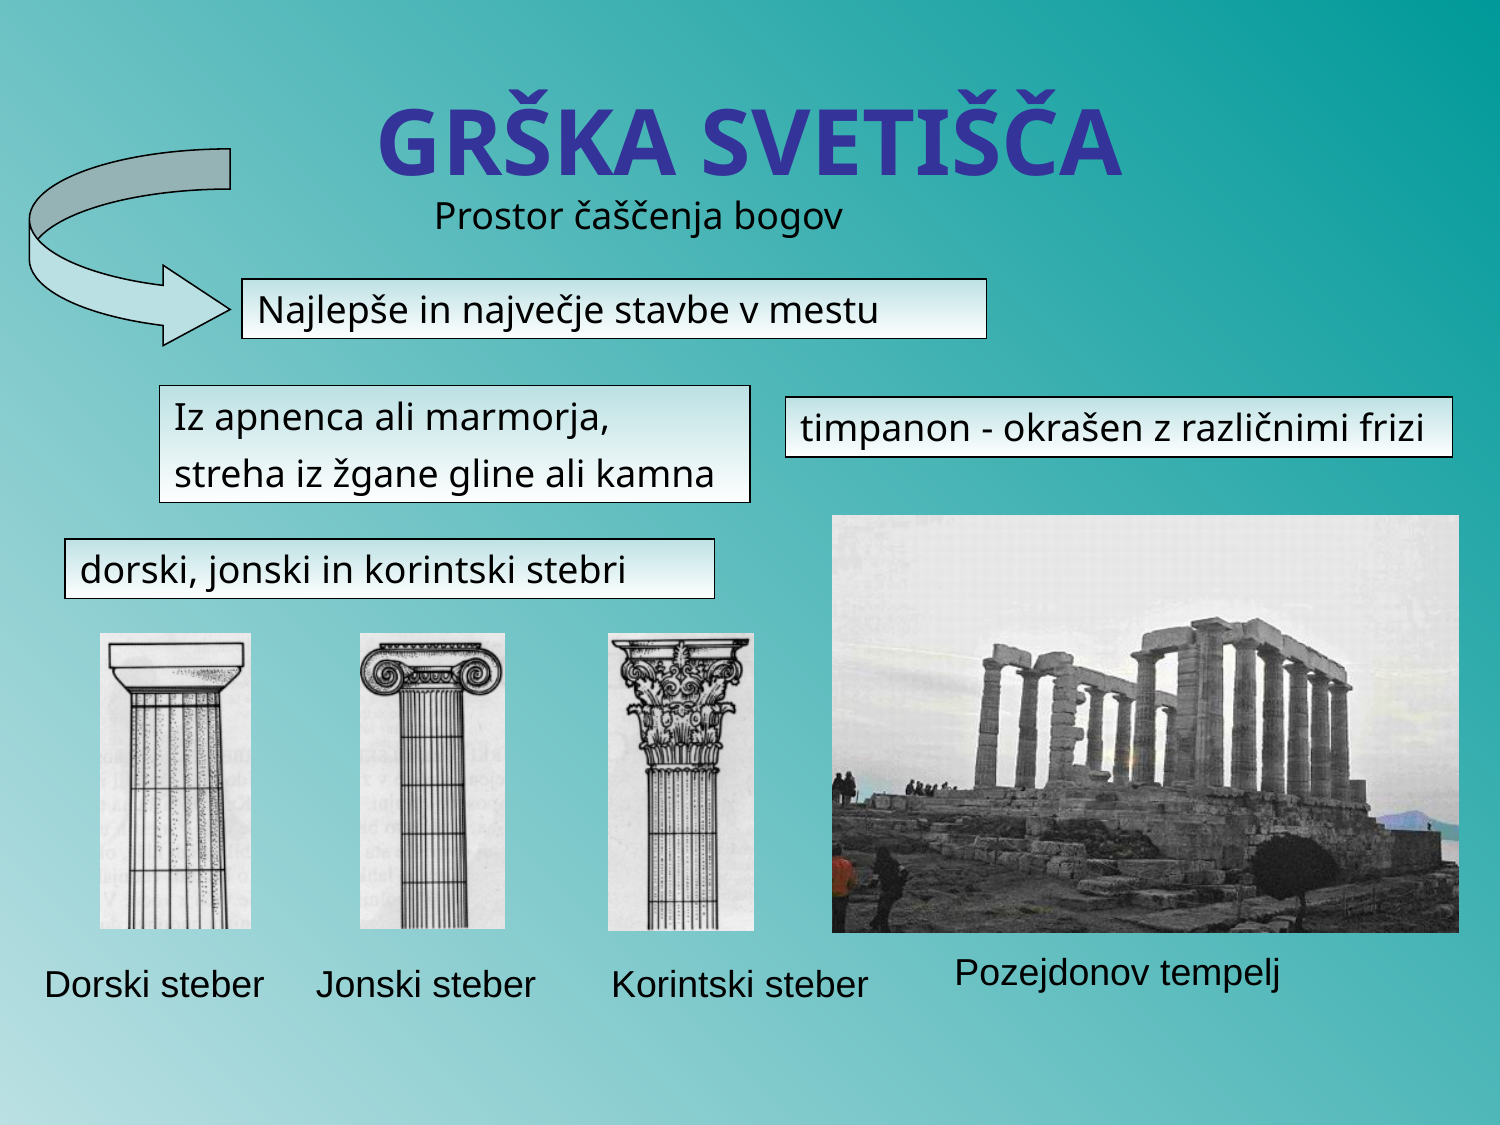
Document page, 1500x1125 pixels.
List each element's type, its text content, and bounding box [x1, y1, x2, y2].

text_box Najlepše in največje stavbe v mestu [242, 278, 987, 339]
picture [360, 633, 505, 929]
text_box Dorski steber [29, 952, 301, 1013]
text_box Korintski steber [596, 952, 963, 1013]
picture [608, 633, 754, 931]
text_box Pozejdonov tempelj [939, 940, 1296, 1001]
picture [832, 515, 1459, 933]
text_box [29, 148, 231, 346]
text_box Jonski steber [301, 952, 573, 1013]
picture [100, 633, 251, 929]
text_box timpanon - okrašen z različnimi frizi [785, 397, 1453, 457]
title GRŠKA SVETIŠČA [75, 45, 1425, 233]
text_box Iz apnenca ali marmorja, streha iz žgane gline ali kamna [159, 385, 750, 503]
text_box dorski, jonski in korintski stebri [64, 538, 715, 599]
text_box Prostor čaščenja bogov [419, 184, 987, 245]
